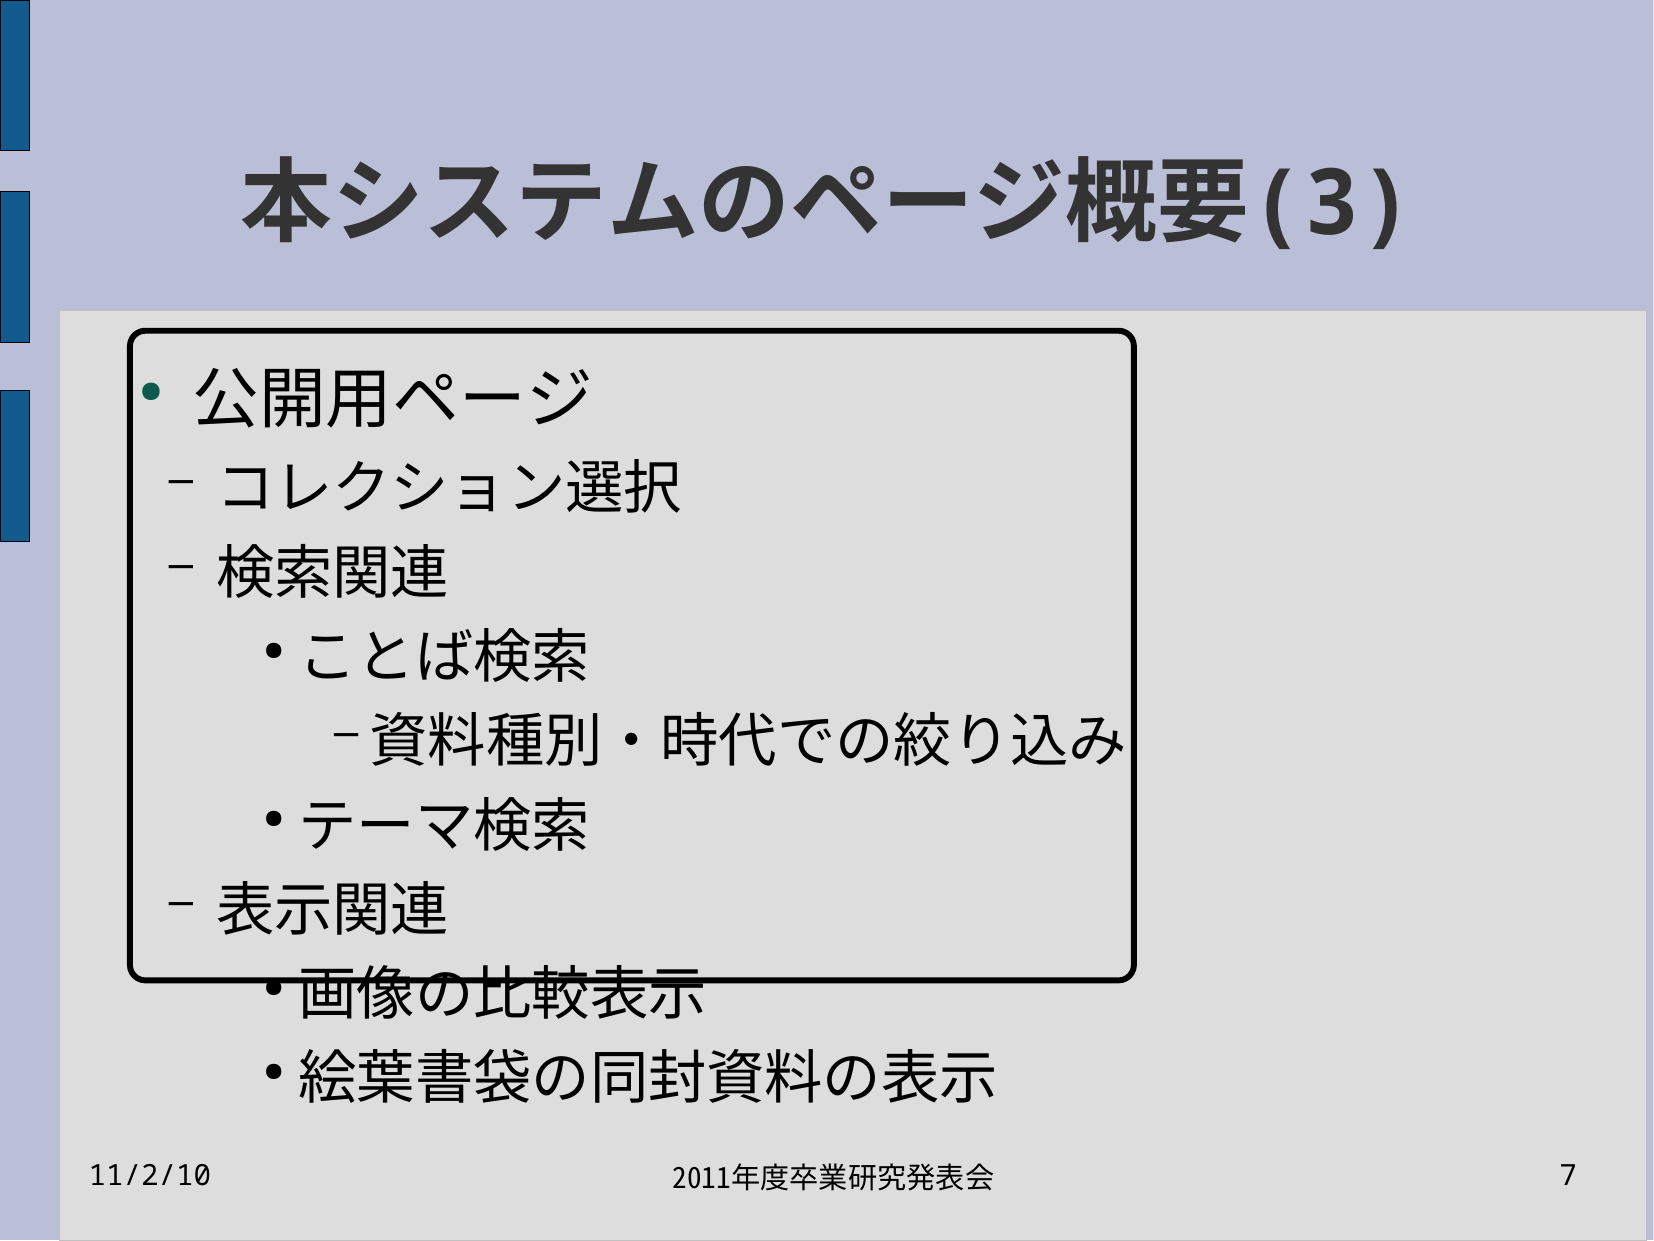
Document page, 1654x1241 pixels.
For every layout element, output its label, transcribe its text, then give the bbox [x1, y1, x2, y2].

list 公開用ページ コレクション選択 検索関連 ことば検索 資料種別・時代での絞り込み テーマ検索 表示関連 画像の比較表示 絵葉書袋の同封資料の表示 [121, 344, 1534, 1164]
title 本システムのページ概要(3) [121, 91, 1534, 299]
text_box [129, 330, 1134, 981]
